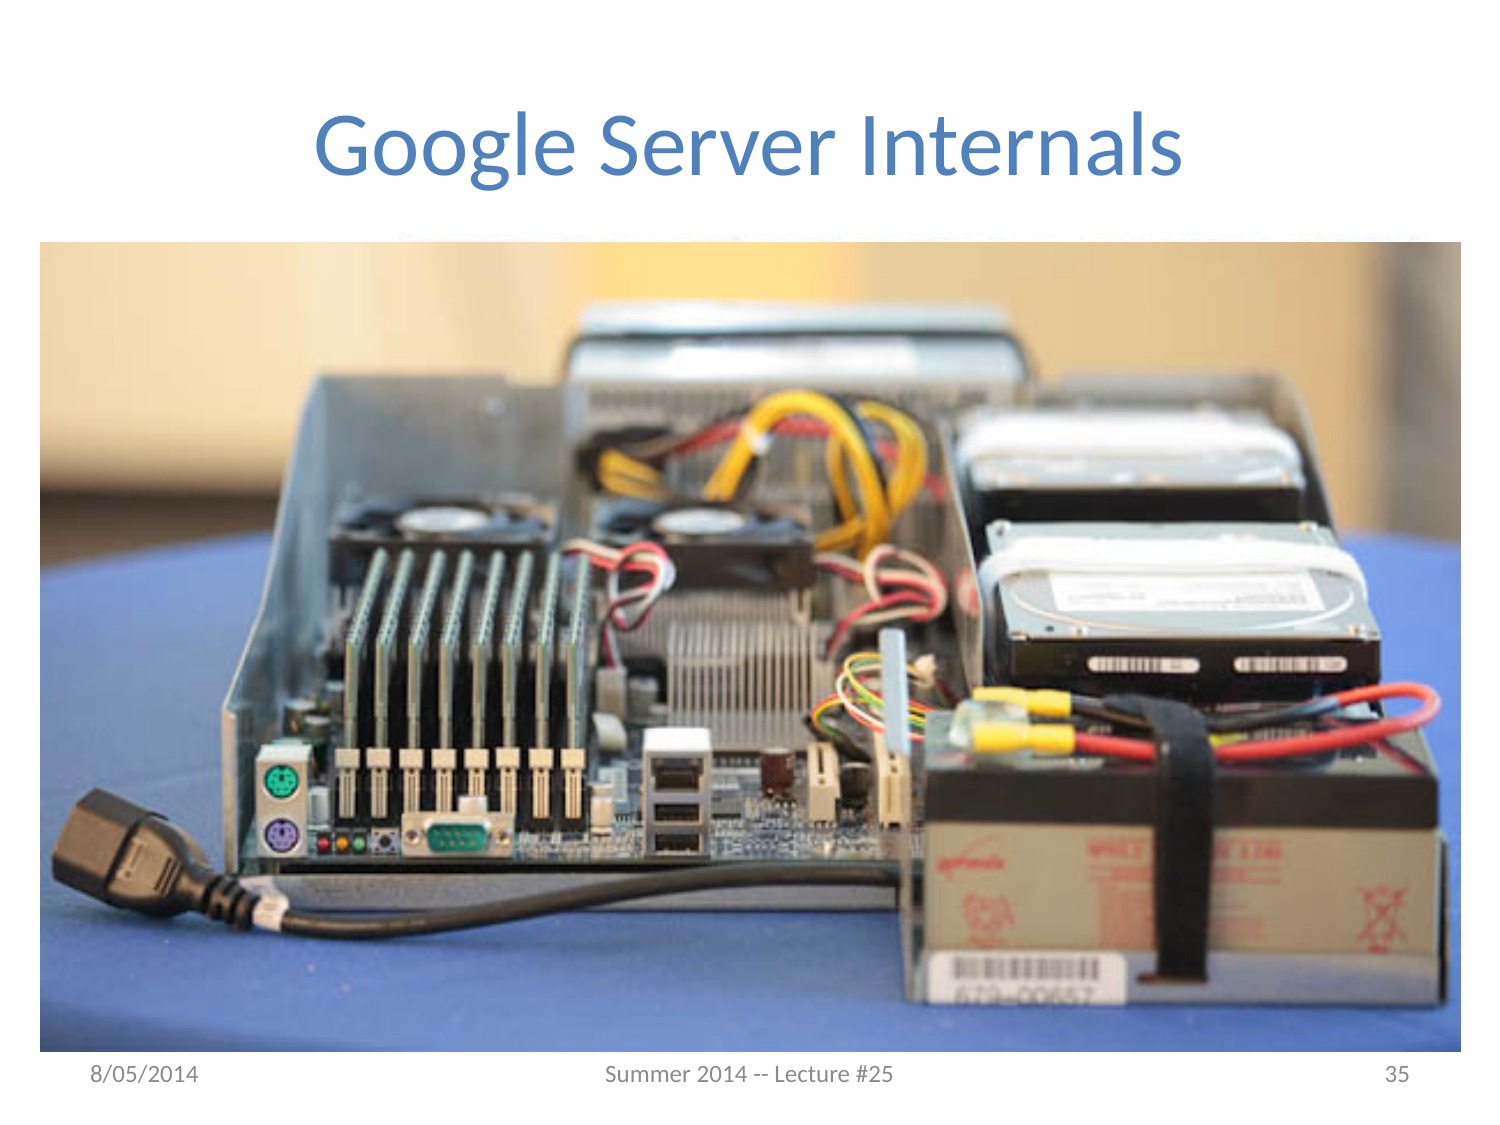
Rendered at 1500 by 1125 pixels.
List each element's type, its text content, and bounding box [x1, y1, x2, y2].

slide_number 8/05/2014 [75, 1052, 425, 1103]
picture [40, 215, 1461, 1052]
footer Summer 2014 -- Lecture #25 [512, 1042, 988, 1103]
title Google Server Internals [75, 45, 1425, 215]
slide_number <number> [1074, 1052, 1425, 1103]
